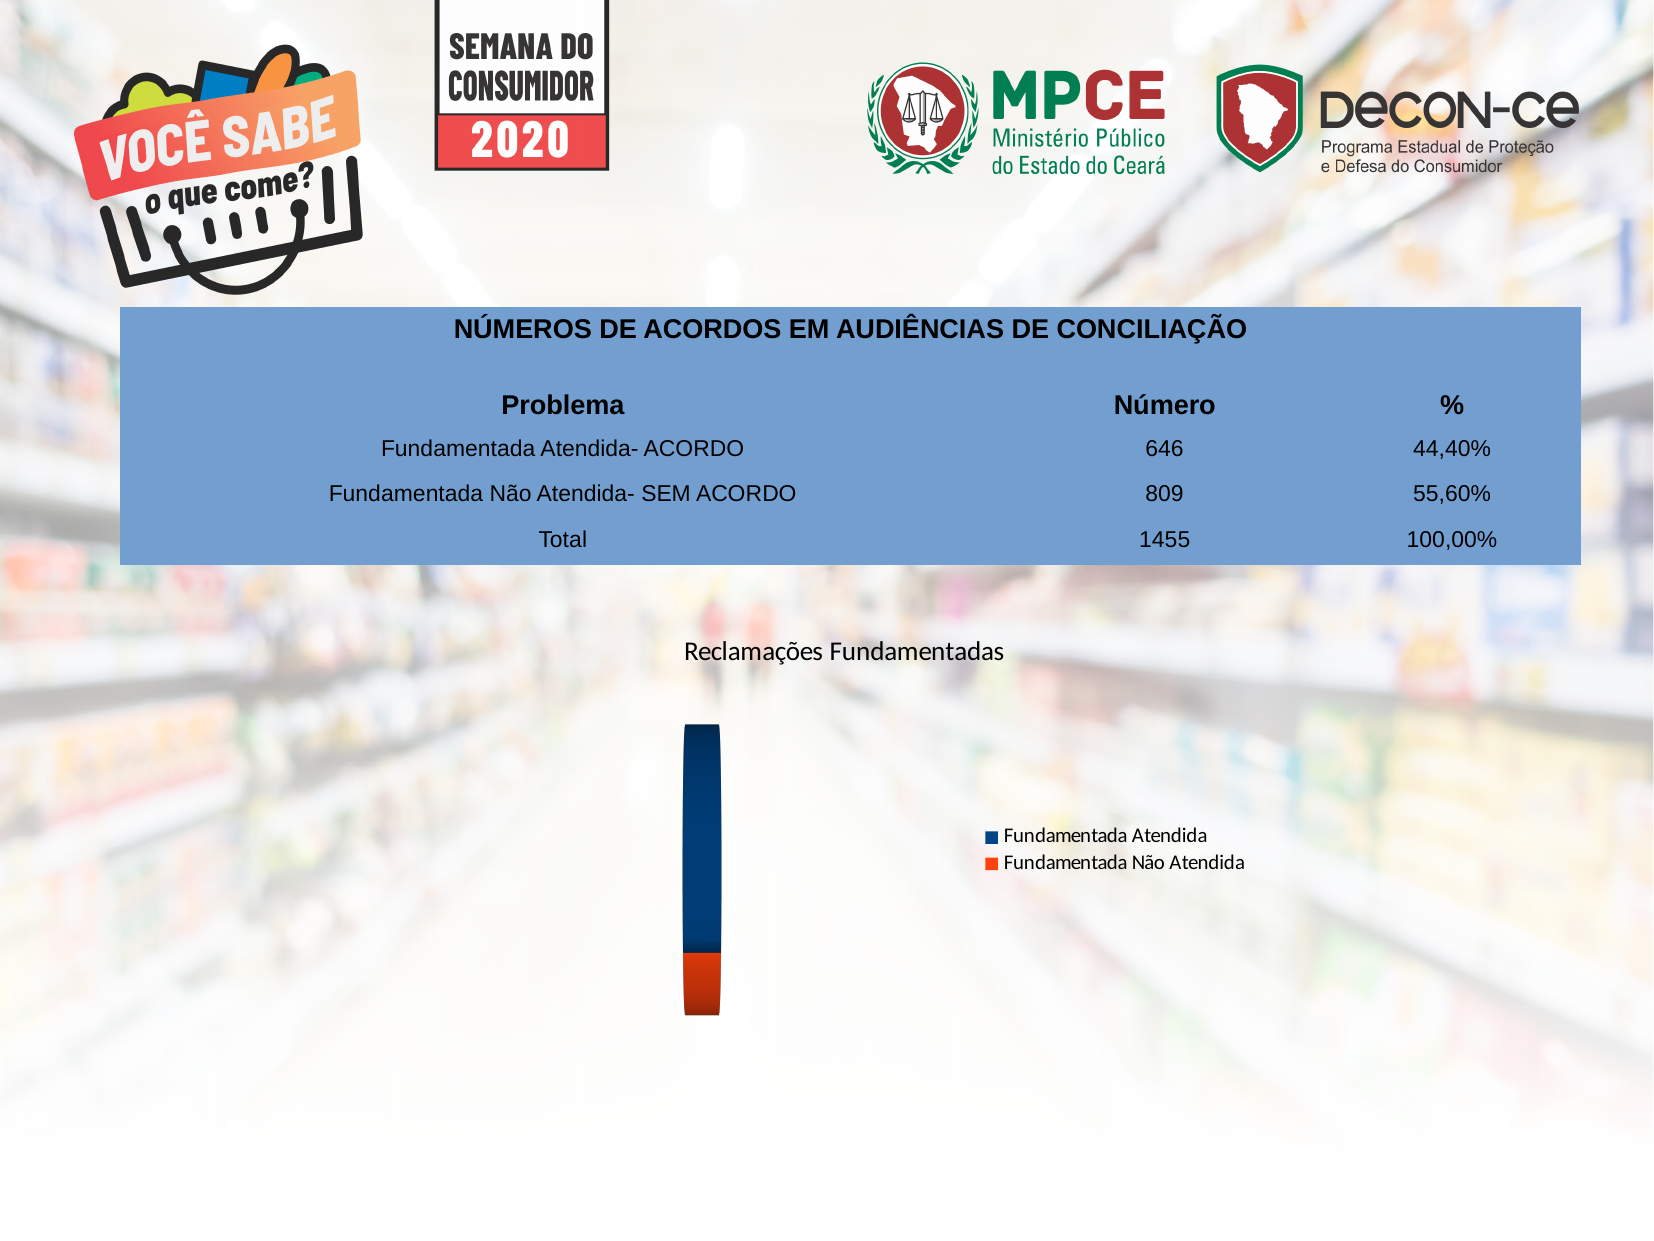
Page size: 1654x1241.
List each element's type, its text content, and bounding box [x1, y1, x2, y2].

table_cell Total [120, 519, 1006, 565]
table_cell 55,60% [1323, 474, 1581, 519]
table_cell 44,40% [1323, 428, 1581, 474]
table_cell 100,00% [1323, 519, 1581, 565]
table_cell 809 [1006, 474, 1323, 519]
table_cell % [1323, 383, 1581, 428]
table_cell Fundamentada Não Atendida- SEM ACORDO [120, 474, 1006, 519]
table_cell Fundamentada Atendida- ACORDO [120, 428, 1006, 474]
table_cell Problema [120, 383, 1006, 428]
chart [424, 614, 1264, 1087]
table_cell 646 [1006, 428, 1323, 474]
table_cell Número [1006, 383, 1323, 428]
table_header NÚMEROS DE ACORDOS EM AUDIÊNCIAS DE CONCILIAÇÃO [120, 307, 1581, 383]
table_cell 1455 [1006, 519, 1323, 565]
